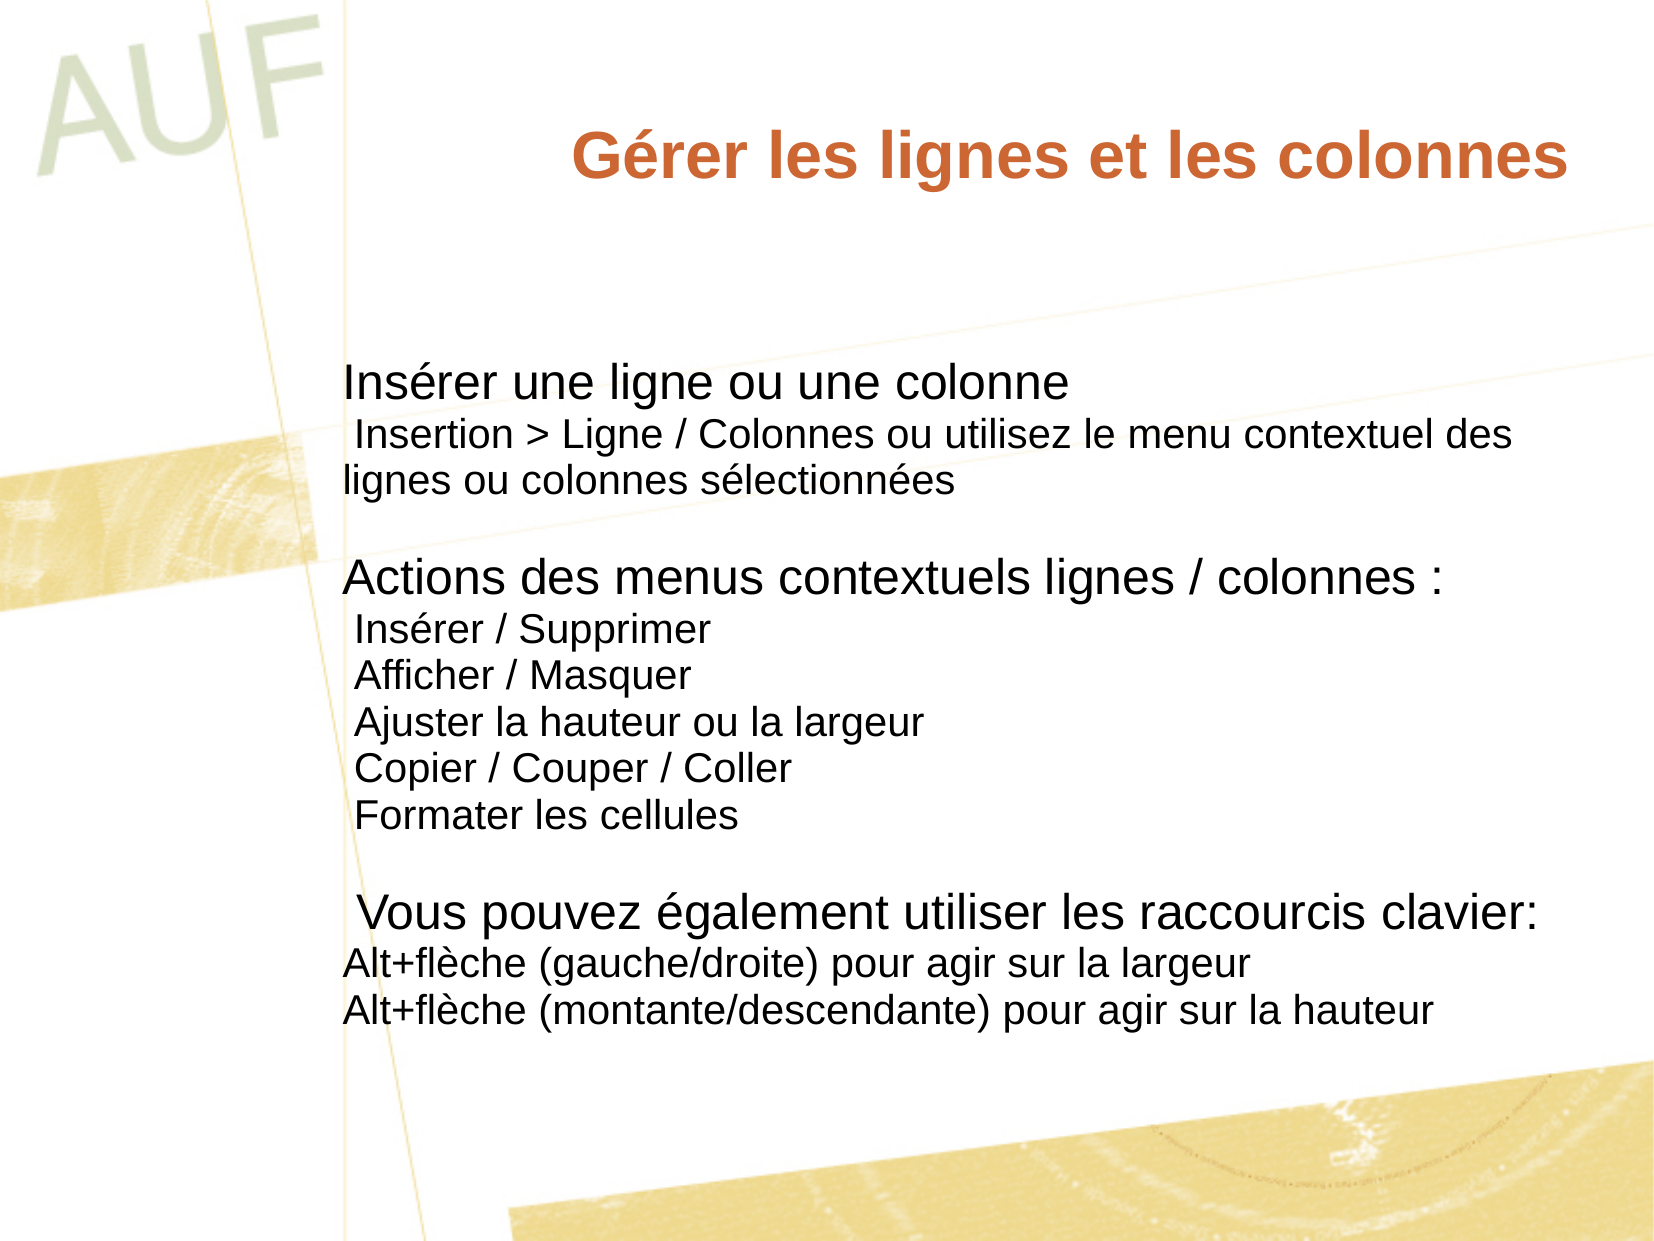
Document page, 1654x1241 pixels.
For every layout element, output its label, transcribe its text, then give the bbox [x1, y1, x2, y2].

picture [0, 0, 1654, 1241]
subtitle Insérer une ligne ou une colonne Insertion > Ligne / Colonnes ou utilisez le menu contextuel des lignes ou colonnes sélectionnées Actions des menus contextuels lignes / colonnes : Insérer / Supprimer Afficher / Masquer Ajuster la hauteur ou la largeur Copier / Couper / Coller Formater les cellules Vous pouvez également utiliser les raccourcis clavier: Alt+flèche (gauche/droite) pour agir sur la largeur Alt+flèche (montante/descendante) pour agir sur la hauteur [324, 295, 1571, 1093]
title Gérer les lignes et les colonnes [324, 59, 1571, 252]
